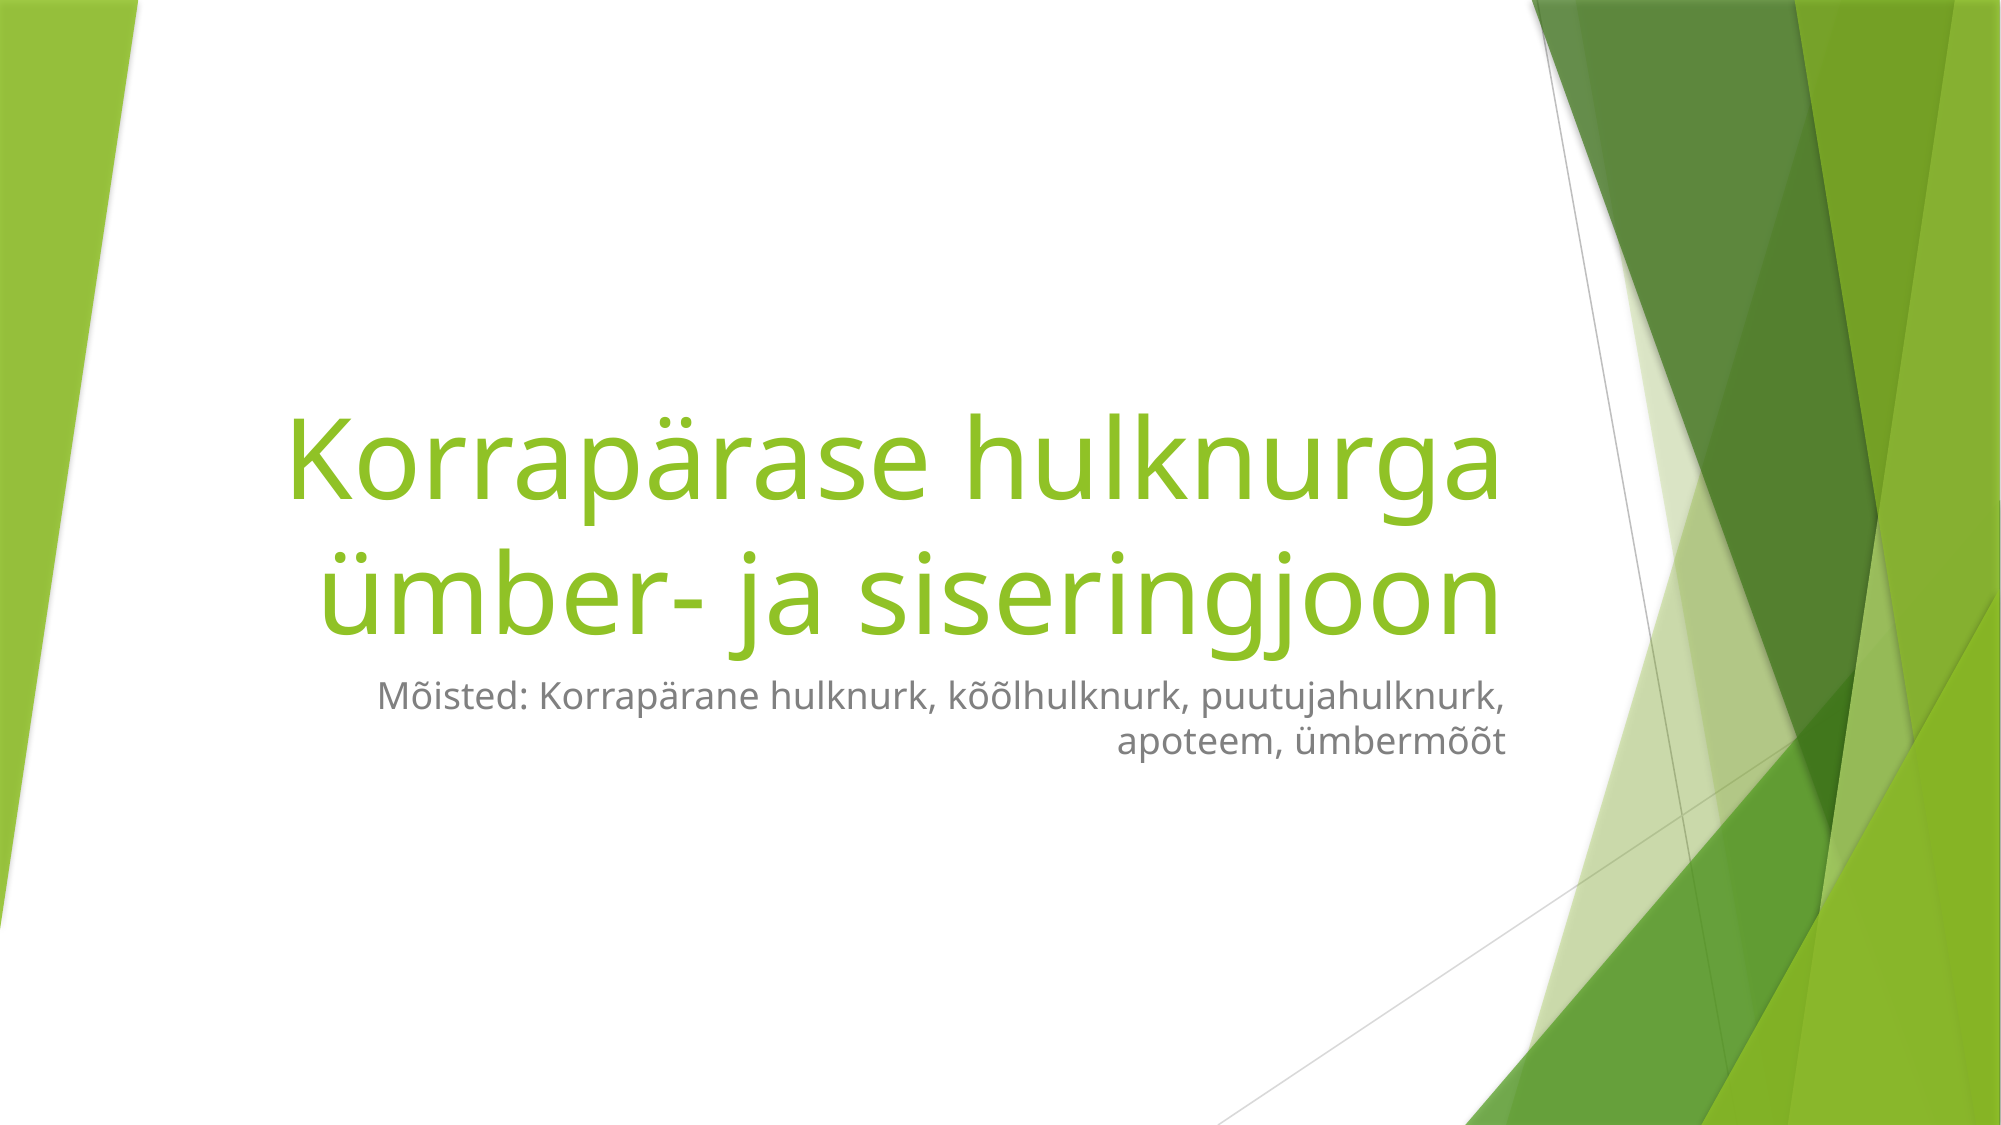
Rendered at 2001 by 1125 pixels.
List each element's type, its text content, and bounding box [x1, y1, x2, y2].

subtitle Mõisted: Korrapärane hulknurk, kõõlhulknurk, puutujahulknurk, apoteem, ümbermõõt [247, 664, 1522, 845]
title Korrapärase hulknurga ümber- ja siseringjoon [247, 394, 1522, 664]
